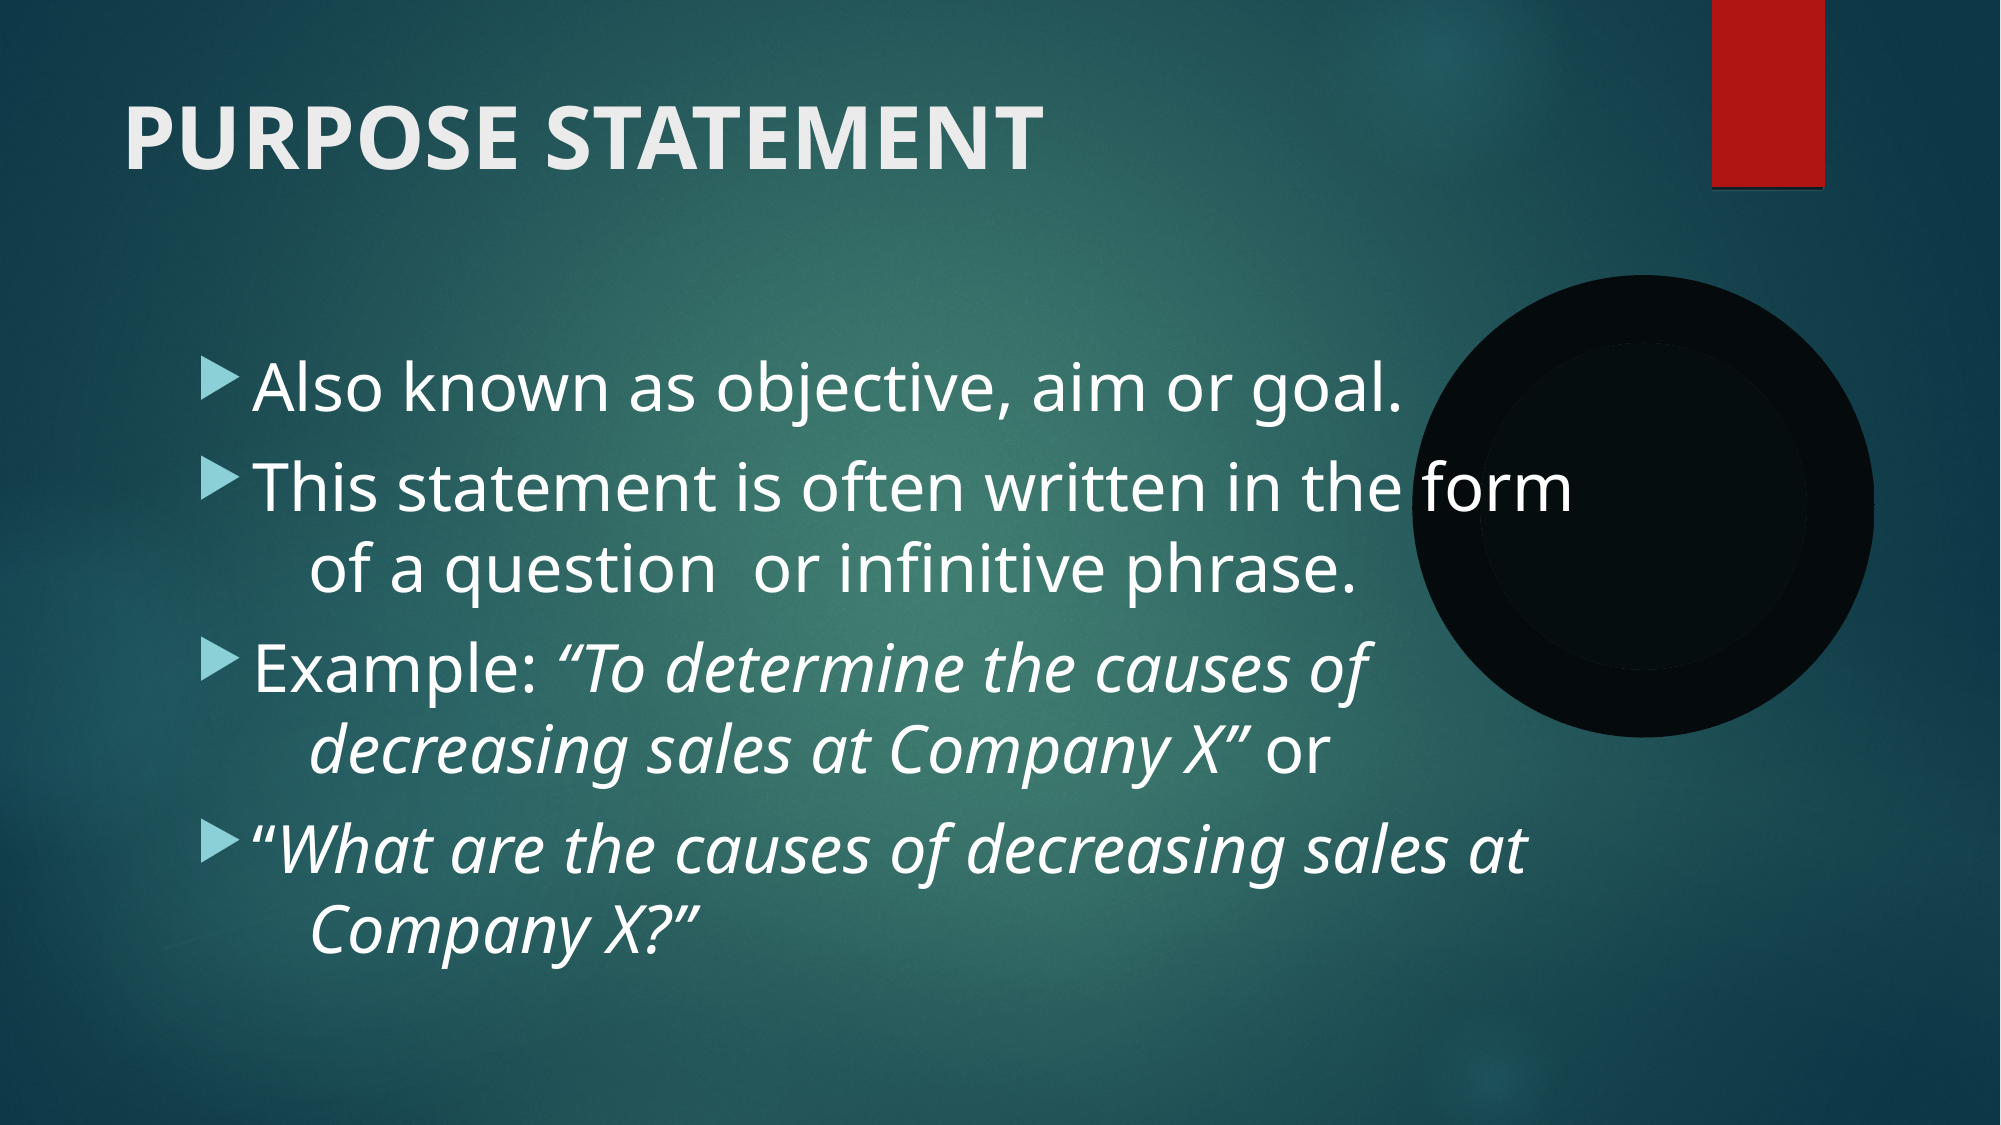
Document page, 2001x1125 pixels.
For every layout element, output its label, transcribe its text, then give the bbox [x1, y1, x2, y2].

title PURPOSE STATEMENT [106, 74, 1649, 305]
list Also known as objective, aim or goal. This statement is often written in the form of a question or infinitive phrase. Example: “To determine the causes of decreasing sales at Company X” or “What are the causes of decreasing sales at Company X?” [181, 336, 1649, 1026]
